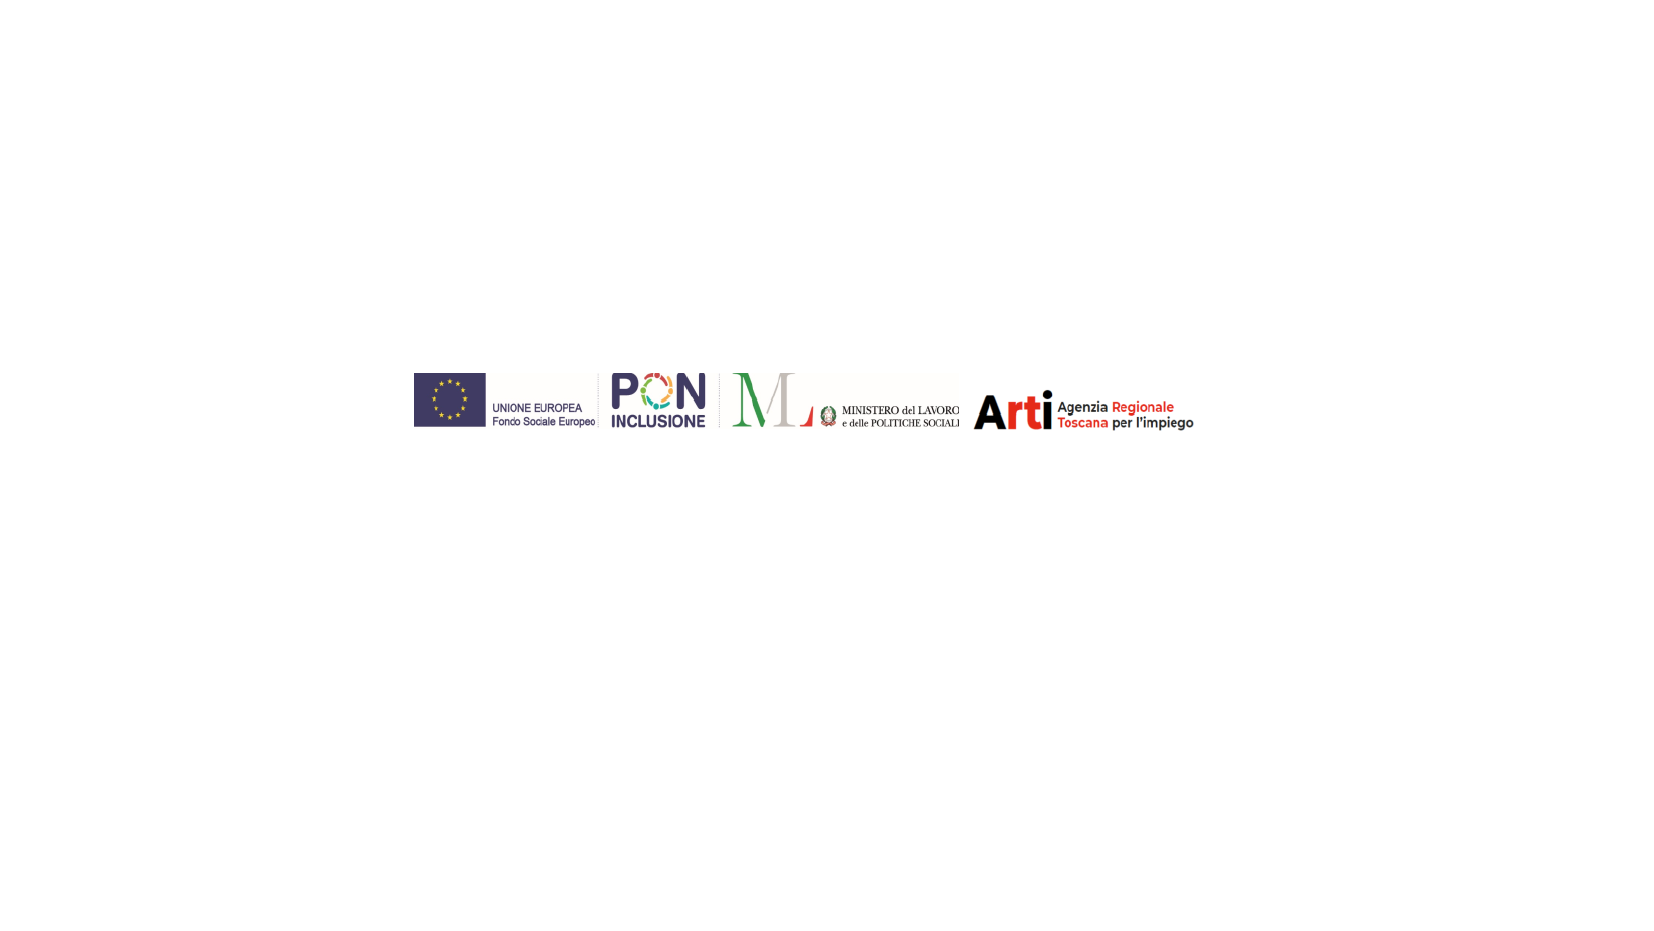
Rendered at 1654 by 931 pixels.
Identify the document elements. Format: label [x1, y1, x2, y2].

picture [409, 359, 1201, 436]
